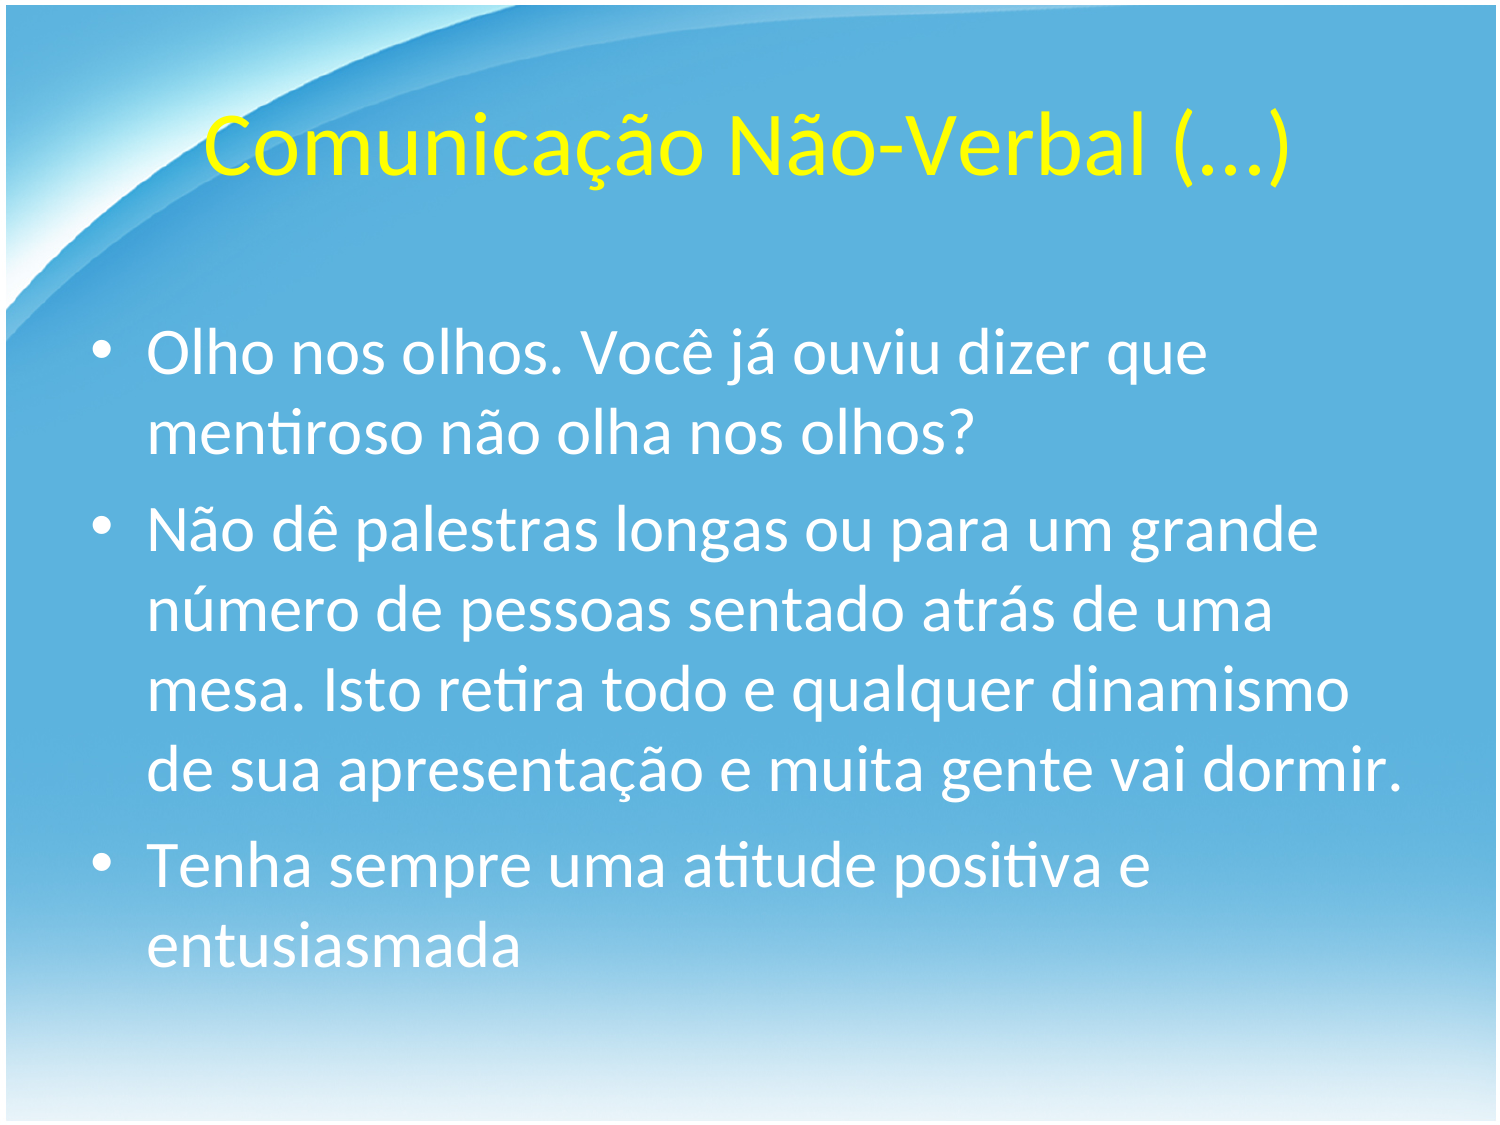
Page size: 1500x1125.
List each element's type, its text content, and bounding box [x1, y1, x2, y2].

picture [0, 0, 1500, 1125]
text_box Olho nos olhos. Você já ouviu dizer que mentiroso não olha nos olhos? Não dê palestras longas ou para um grande número de pessoas sentado atrás de uma mesa. Isto retira todo e qualquer dinamismo de sua apresentação e muita gente vai dormir. Tenha sempre uma atitude positiva e entusiasmada [75, 300, 1426, 1043]
title Comunicação Não-Verbal (...) [75, 21, 1425, 257]
